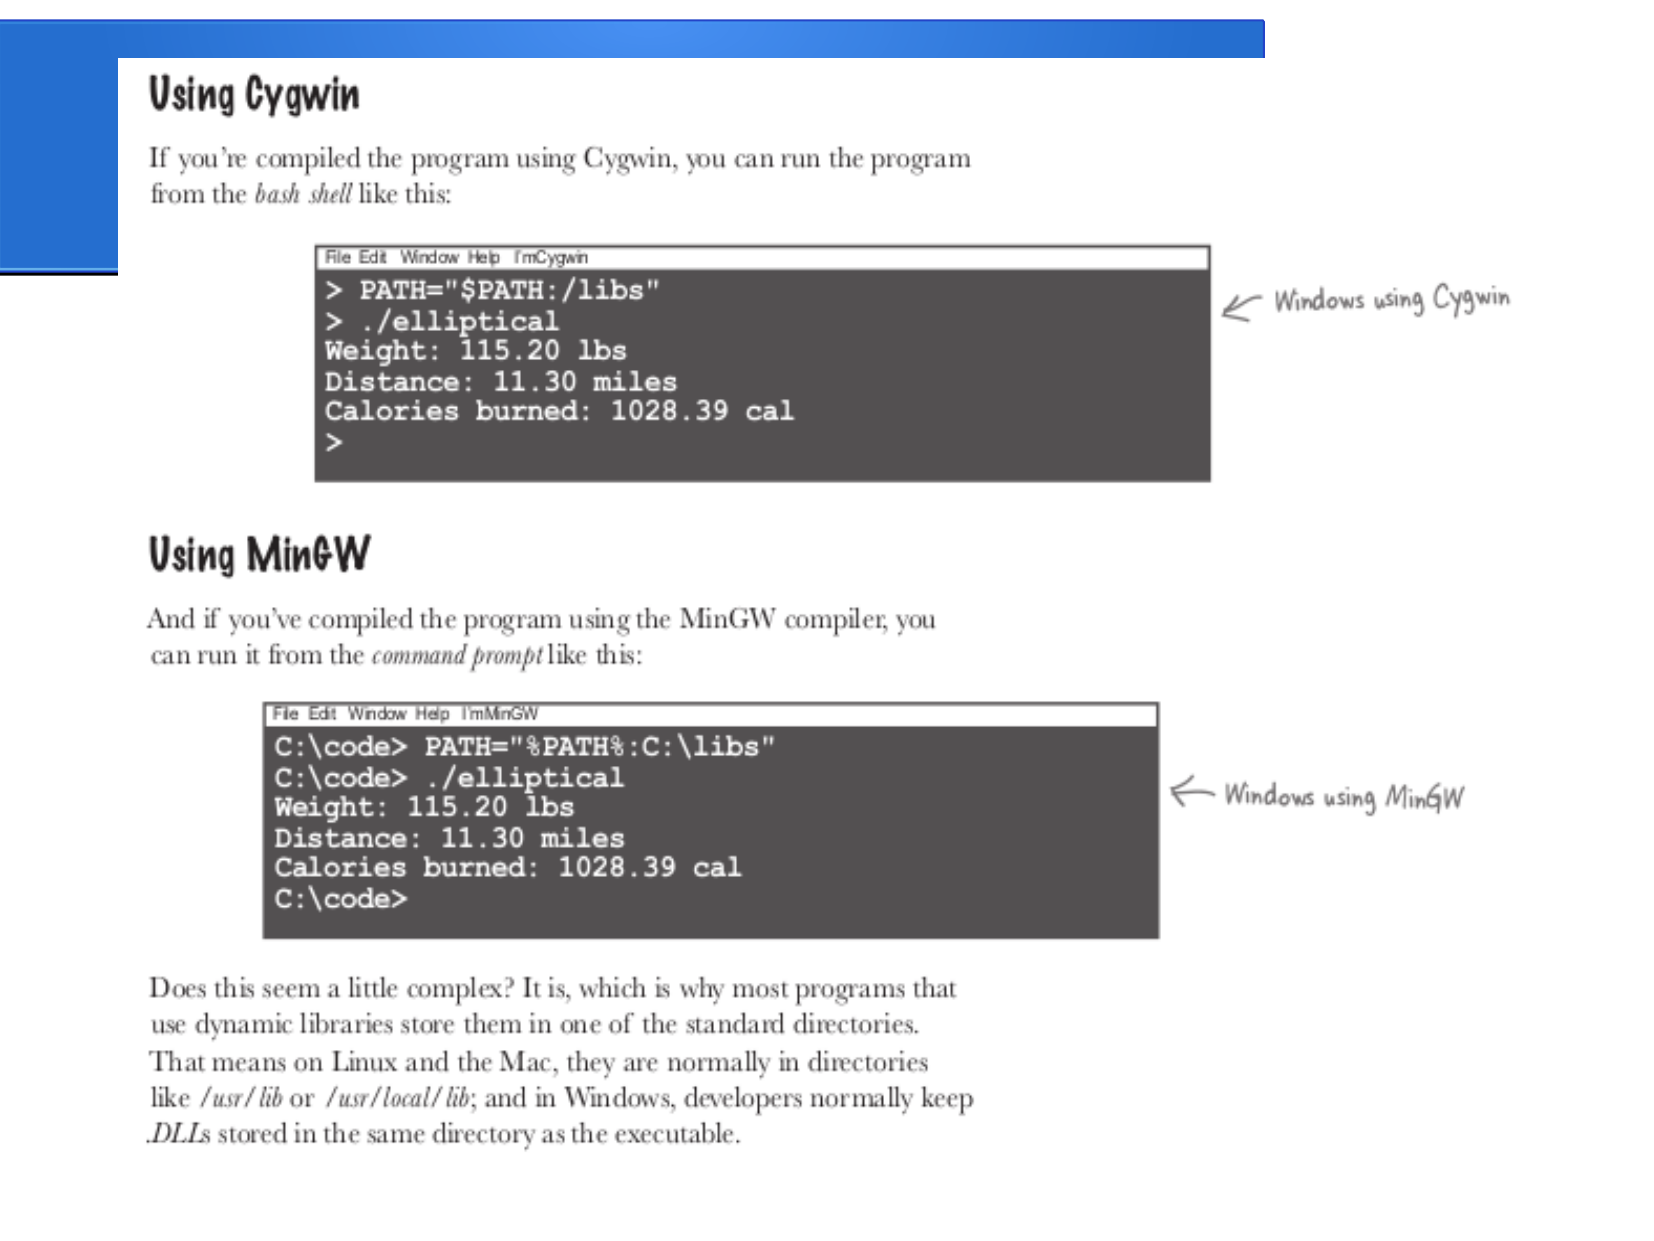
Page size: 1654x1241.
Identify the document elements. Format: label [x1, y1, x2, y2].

picture [118, 58, 1524, 1170]
